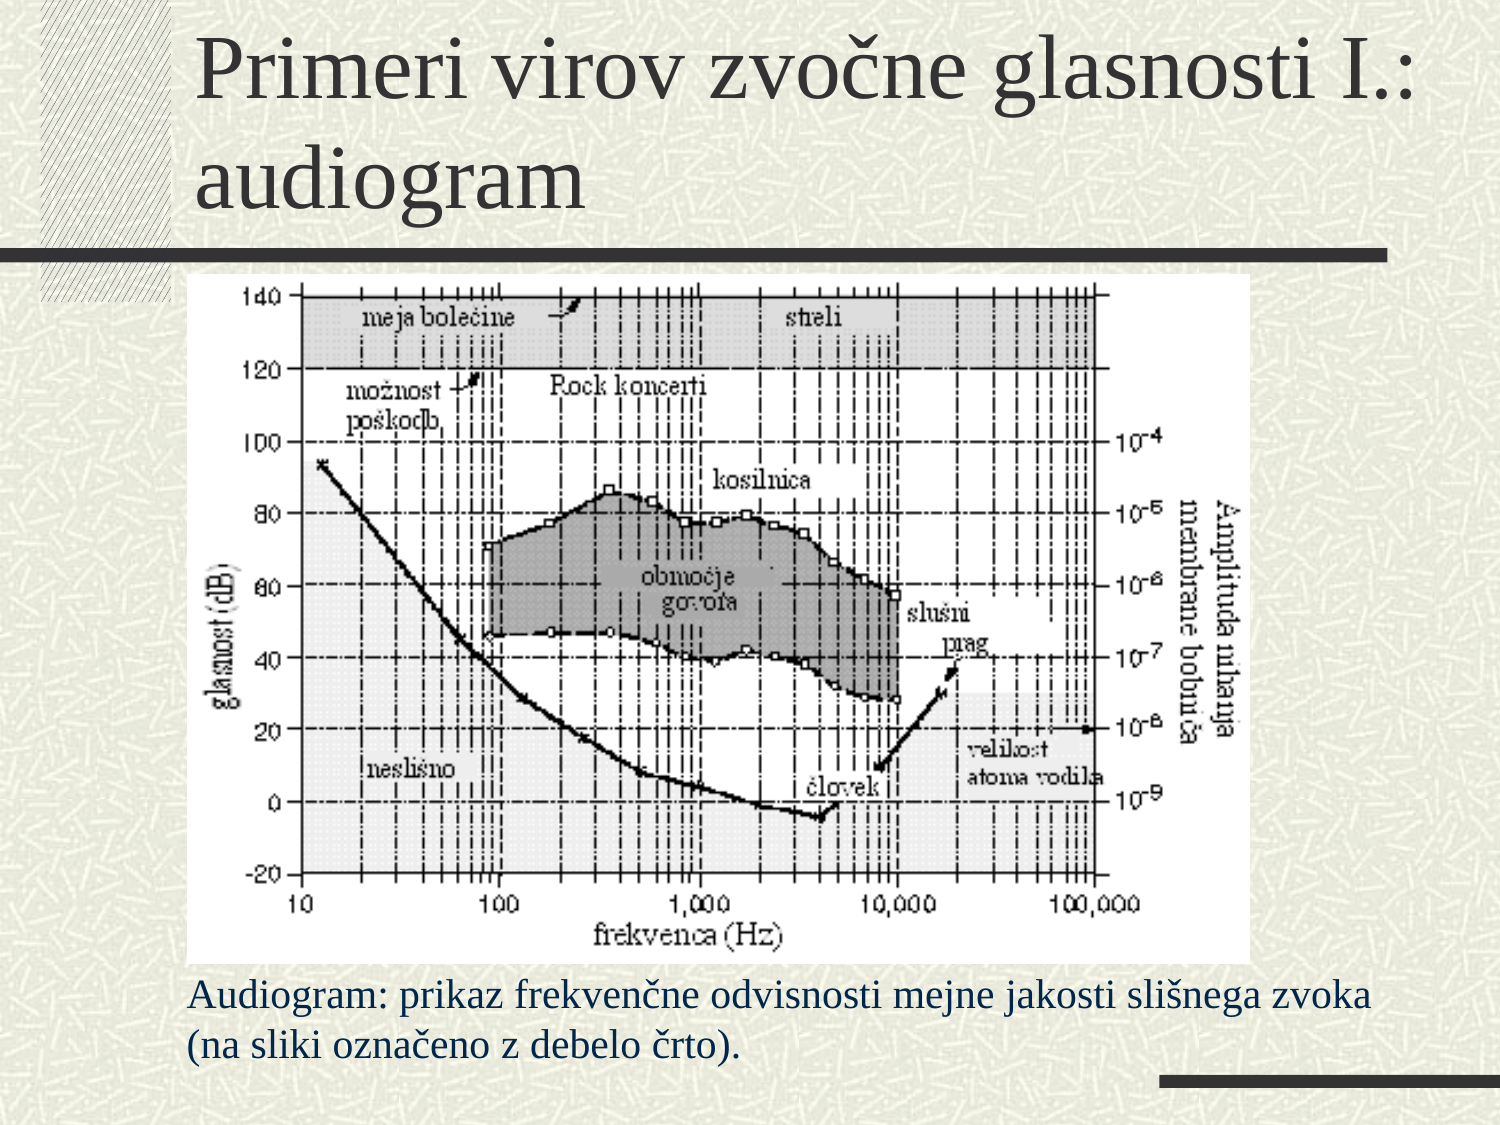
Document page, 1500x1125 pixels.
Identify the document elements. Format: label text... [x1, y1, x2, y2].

picture [0, 0, 1500, 1125]
title Primeri virov zvočne glasnosti I.: audiogram [179, 46, 1455, 235]
text_box Audiogram: prikaz frekvenčne odvisnosti mejne jakosti slišnega zvoka (na sliki označeno z debelo črto). [171, 959, 1398, 1075]
